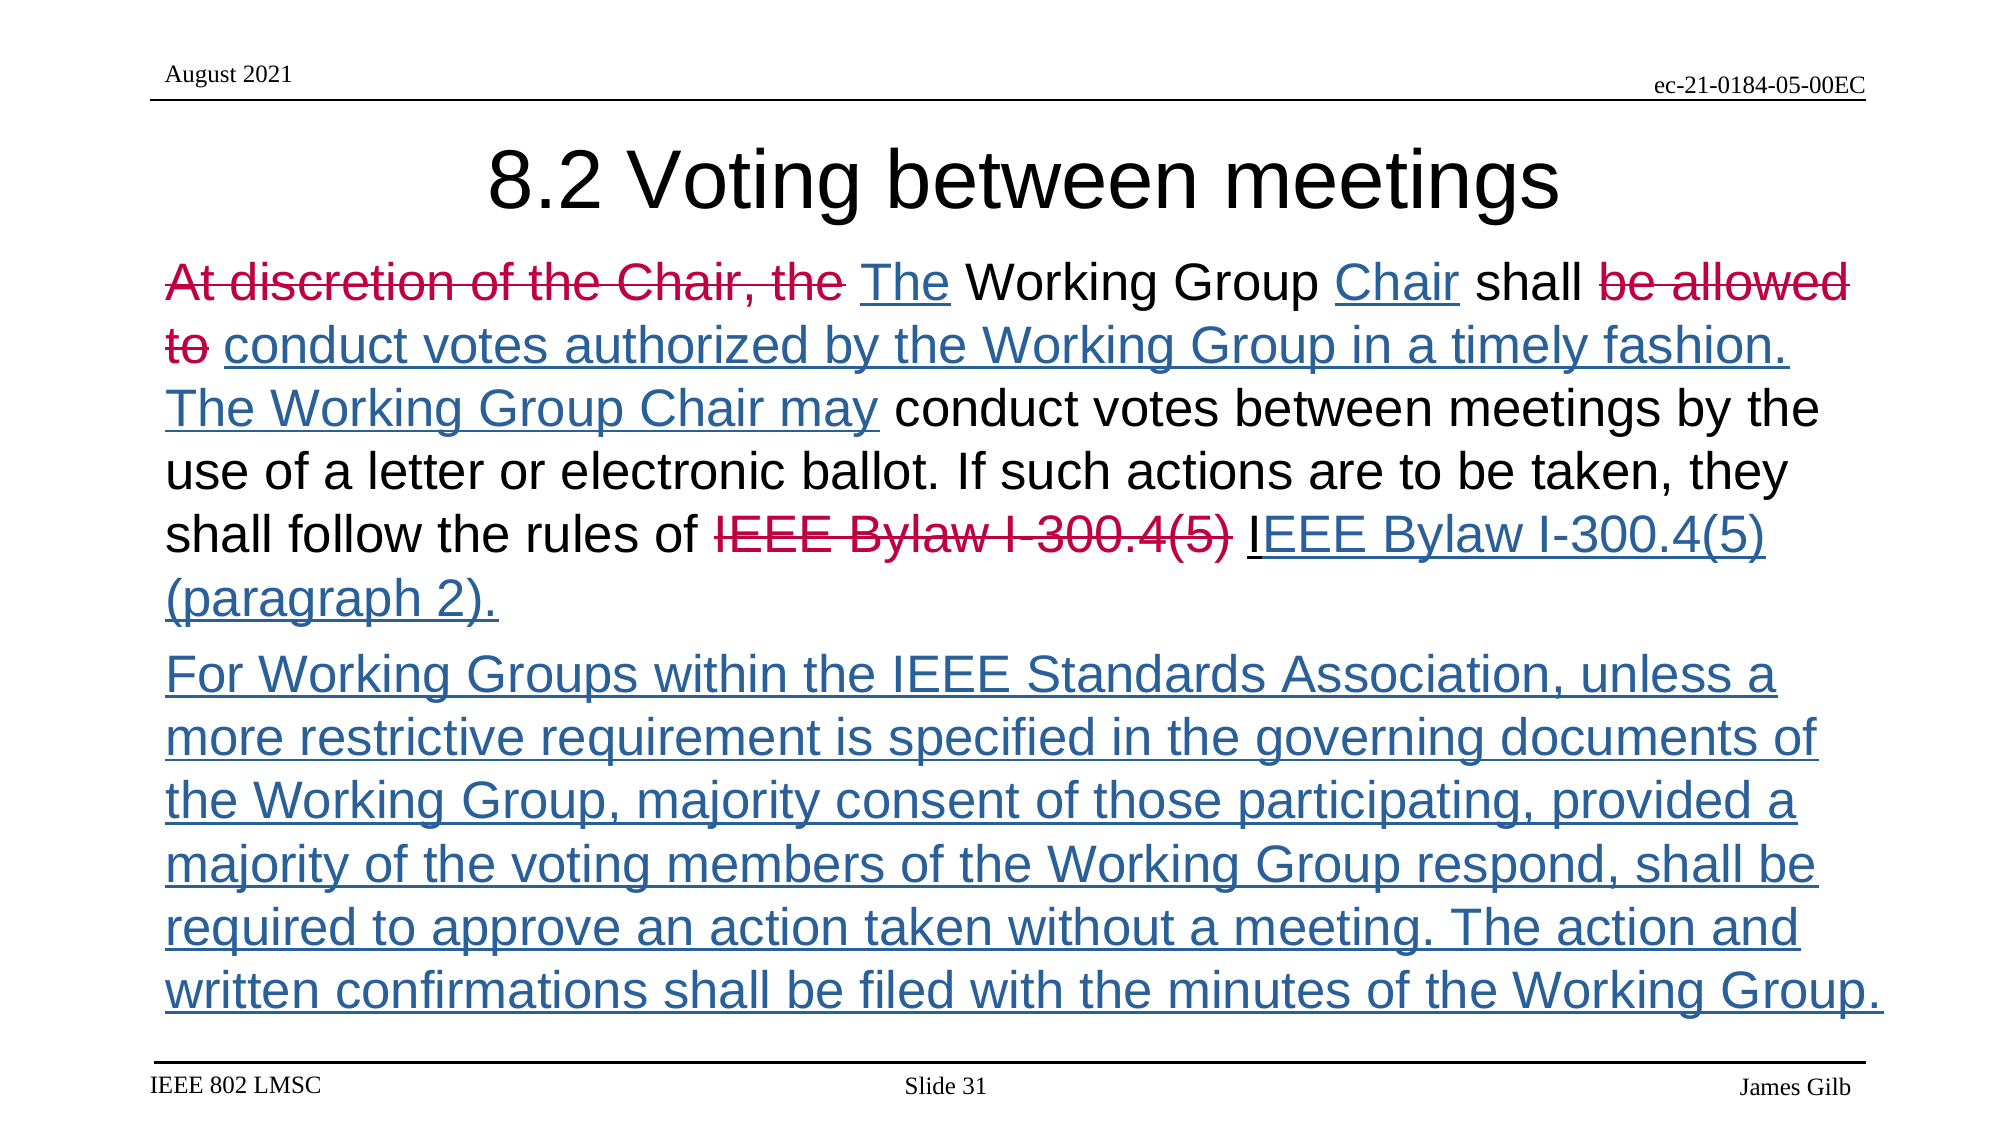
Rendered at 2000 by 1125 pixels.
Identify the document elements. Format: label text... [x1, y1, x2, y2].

list At discretion of the Chair, the The Working Group Chair shall be allowed to conduct votes authorized by the Working Group in a timely fashion. The Working Group Chair may conduct votes between meetings by the use of a letter or electronic ballot. If such actions are to be taken, they shall follow the rules of IEEE Bylaw I-300.4(5) IEEE Bylaw I-300.4(5) (paragraph 2). For Working Groups within the IEEE Standards Association, unless a more restrictive requirement is specified in the governing documents of the Working Group, majority consent of those participating, provided a majority of the voting members of the Working Group respond, shall be required to approve an action taken without a meeting. The action and written confirmations shall be filed with the minutes of the Working Group. [150, 239, 1900, 1051]
title 8.2 Voting between meetings [149, 112, 1900, 238]
